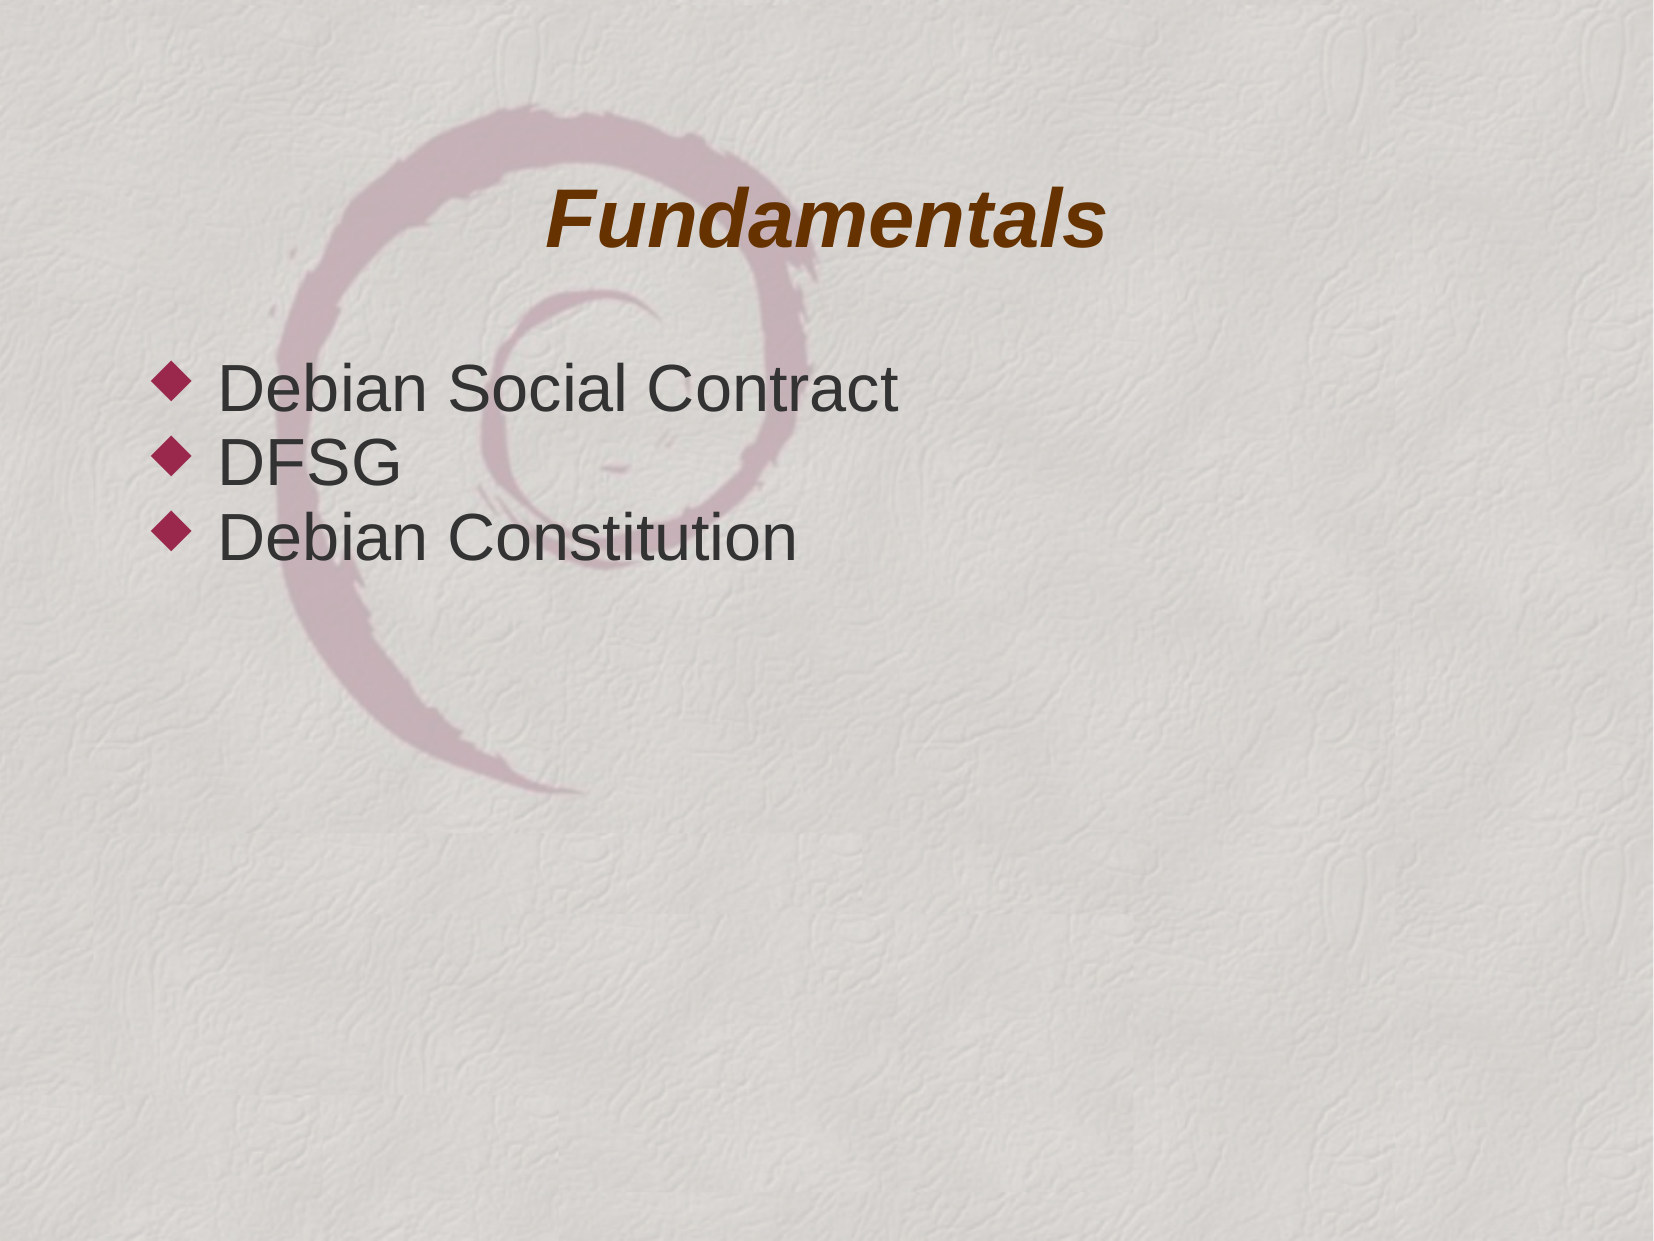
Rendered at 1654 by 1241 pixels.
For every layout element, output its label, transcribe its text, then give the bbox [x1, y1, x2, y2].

picture [0, 0, 1654, 1241]
list Debian Social Contract DFSG Debian Constitution [134, 350, 1516, 1170]
title Fundamentals [121, 114, 1534, 322]
